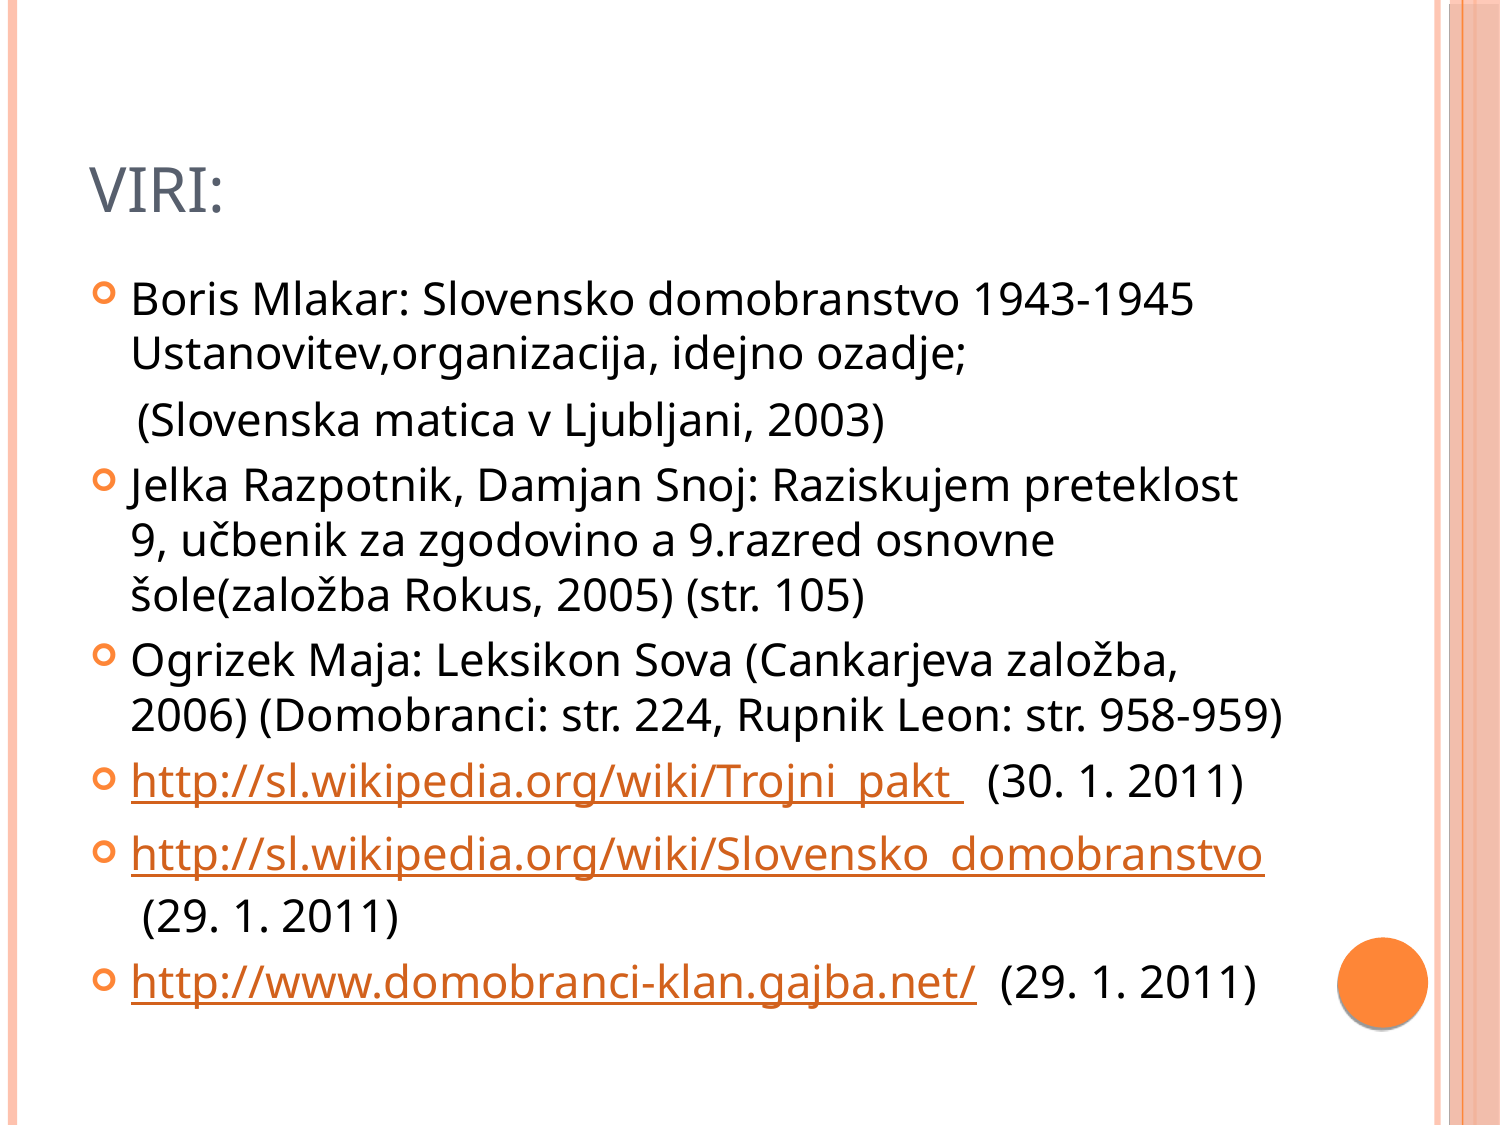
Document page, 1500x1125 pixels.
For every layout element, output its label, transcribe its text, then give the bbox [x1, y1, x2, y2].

title Viri: [75, 45, 1300, 233]
list Boris Mlakar: Slovensko domobranstvo 1943-1945 Ustanovitev,organizacija, idejno ozadje; (Slovenska matica v Ljubljani, 2003) Jelka Razpotnik, Damjan Snoj: Raziskujem preteklost 9, učbenik za zgodovino a 9.razred osnovne šole(založba Rokus, 2005) (str. 105) Ogrizek Maja: Leksikon Sova (Cankarjeva založba, 2006) (Domobranci: str. 224, Rupnik Leon: str. 958-959) http://sl.wikipedia.org/wiki/Trojni_pakt (30. 1. 2011) http://sl.wikipedia.org/wiki/Slovensko_domobranstvo (29. 1. 2011) http://www.domobranci-klan.gajba.net/ (29. 1. 2011) [75, 262, 1300, 1062]
